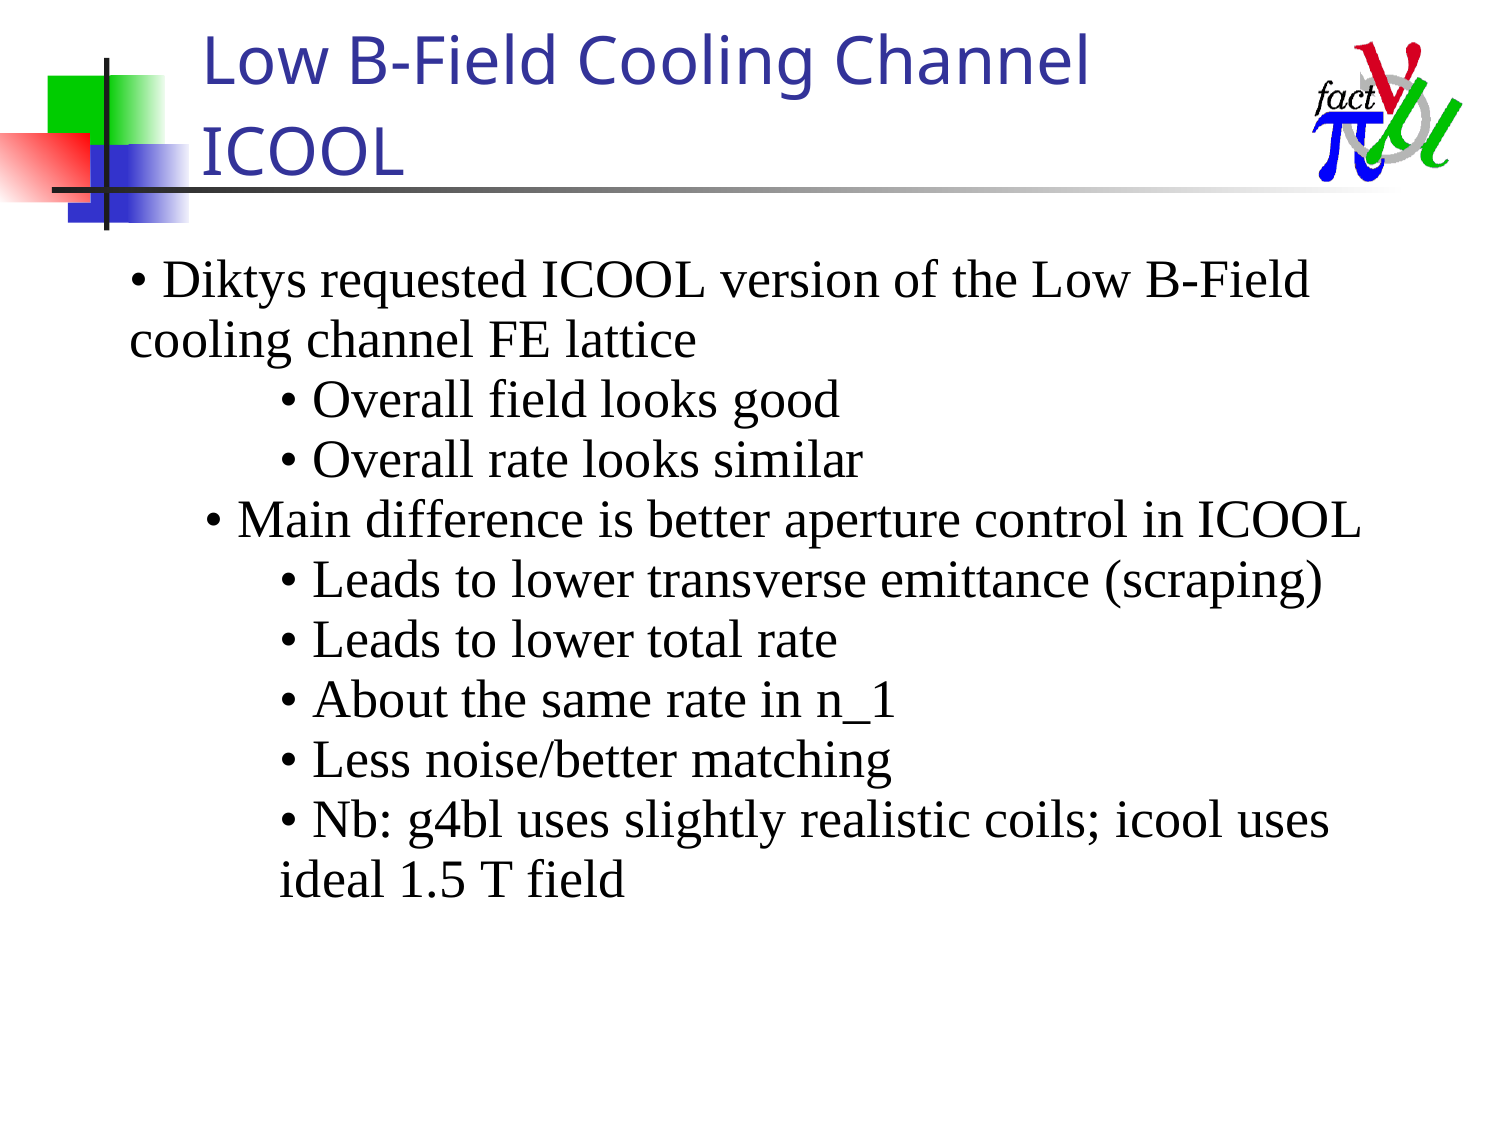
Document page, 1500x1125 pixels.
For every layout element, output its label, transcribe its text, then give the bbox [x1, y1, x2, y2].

text_box Diktys requested ICOOL version of the Low B-Field cooling channel FE lattice Overall field looks good Overall rate looks similar Main difference is better aperture control in ICOOL Leads to lower transverse emittance (scraping) Leads to lower total rate About the same rate in n_1 Less noise/better matching Nb: g4bl uses slightly realistic coils; icool uses ideal 1.5 T field [115, 242, 1431, 918]
title Low B-Field Cooling Channel ICOOL [201, 10, 1500, 199]
